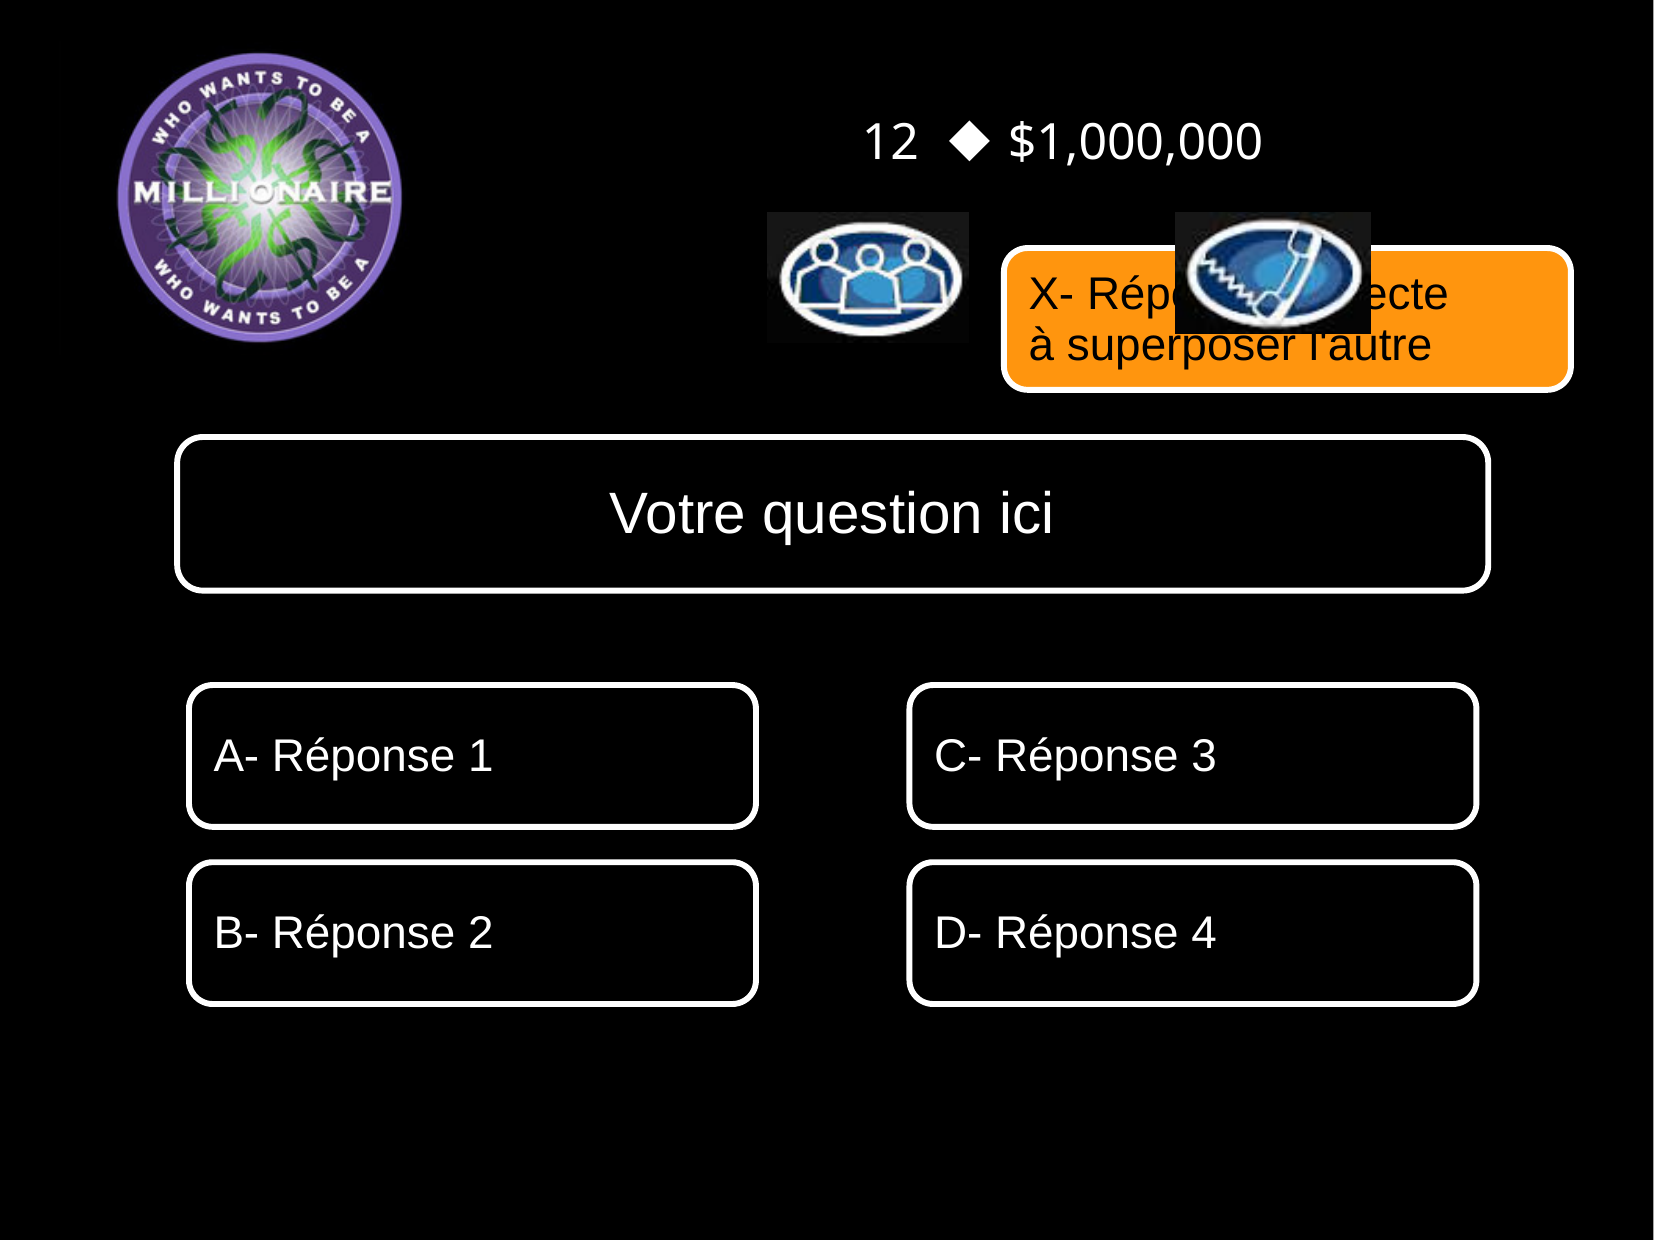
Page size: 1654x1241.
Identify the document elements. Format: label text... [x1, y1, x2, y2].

text_box Votre question ici [177, 437, 1489, 591]
picture [767, 212, 969, 343]
text_box B- Réponse 2 [188, 862, 756, 1004]
text_box 12  $1,000,000 [774, 106, 1458, 213]
picture [59, 41, 477, 355]
text_box X- Réponse correcte à superposer l'autre [1003, 248, 1571, 390]
text_box C- Réponse 3 [909, 685, 1477, 827]
picture [1175, 212, 1371, 334]
text_box A- Réponse 1 [188, 685, 756, 827]
text_box D- Réponse 4 [909, 862, 1477, 1004]
